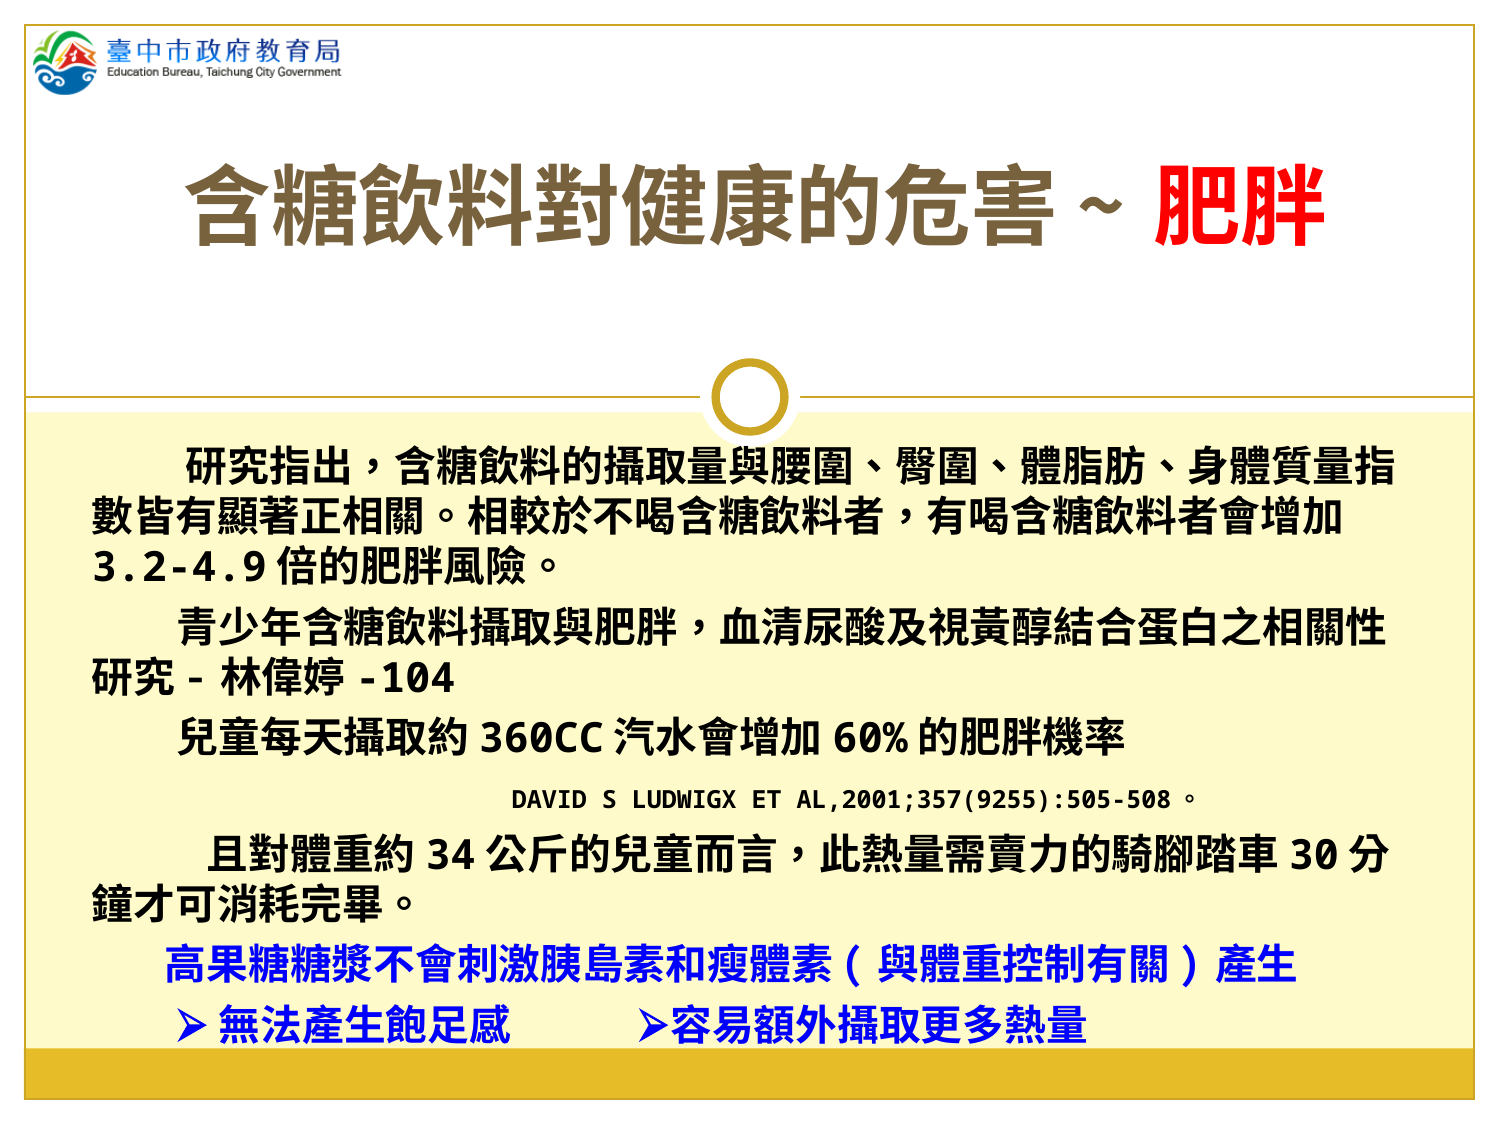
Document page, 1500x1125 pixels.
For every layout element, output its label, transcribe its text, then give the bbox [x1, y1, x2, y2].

subtitle 研究指出，含糖飲料的攝取量與腰圍、臀圍、體脂肪、身體質量指數皆有顯著正相關。相較於不喝含糖飲料者，有喝含糖飲料者會增加3.2-4.9倍的肥胖風險。 青少年含糖飲料攝取與肥胖，血清尿酸及視黃醇結合蛋白之相關性研究-林偉婷-104 兒童每天攝取約360CC汽水會增加60%的肥胖機率 DAVID S LUDWIGX ET AL,2001;357(9255):505-508。 且對體重約34公斤的兒童而言，此熱量需賣力的騎腳踏車30分鐘才可消耗完畢。 高果糖糖漿不會刺激胰島素和瘦體素(與體重控制有關)產生 無法產生飽足感 容易額外攝取更多熱量 [76, 432, 1424, 1094]
picture [29, 24, 348, 97]
title 含糖飲料對健康的危害~肥胖 [100, 101, 1412, 264]
